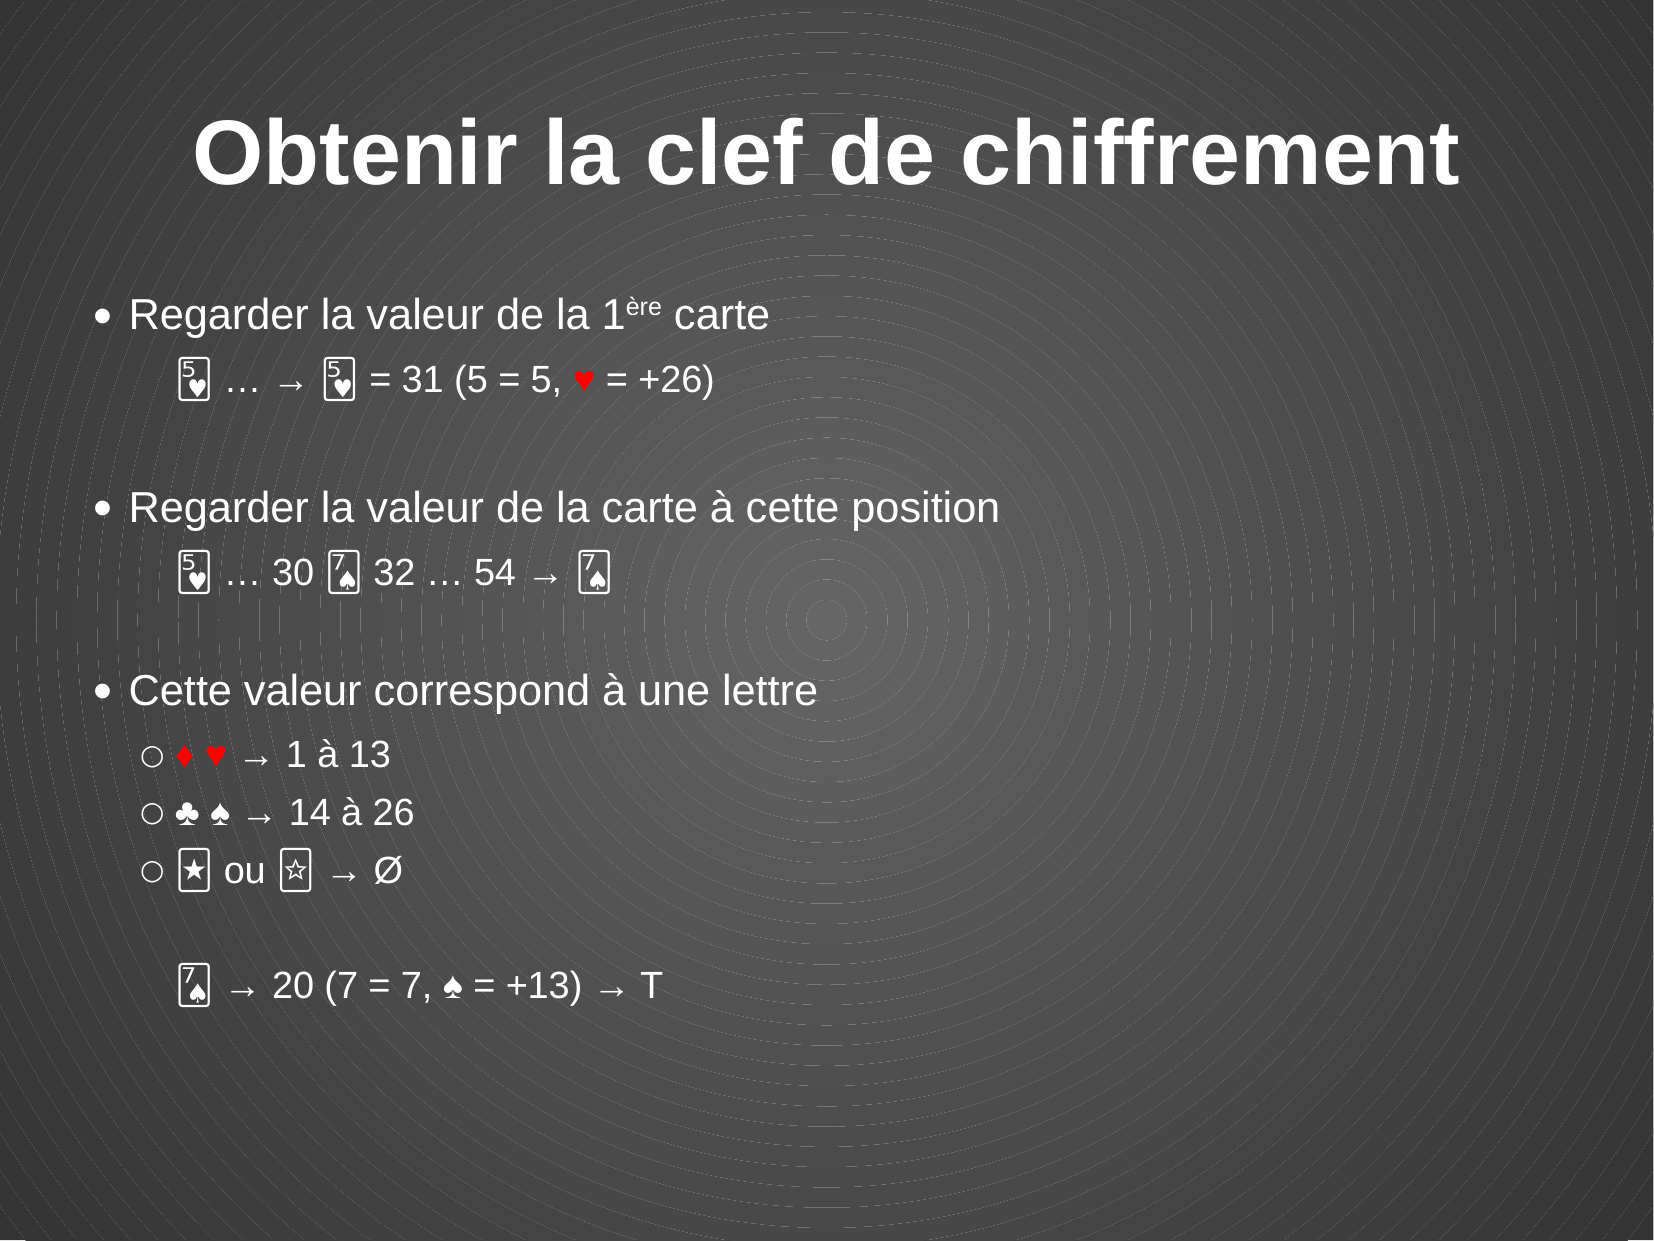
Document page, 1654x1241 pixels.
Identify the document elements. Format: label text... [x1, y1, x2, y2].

list Regarder la valeur de la 1ère carte 🂵 … → 🂵 = 31 (5 = 5, ♥ = +26) Regarder la valeur de la carte à cette position 🂵 … 30 🂧 32 … 54 → 🂧 Cette valeur correspond à une lettre ♦ ♥ → 1 à 13 ♣ ♠ → 14 à 26 🃏 ou 🃟 → Ø 🂧 → 20 (7 = 7, ♠ = +13) → T [82, 290, 1571, 1010]
title Obtenir la clef de chiffrement [82, 49, 1571, 257]
